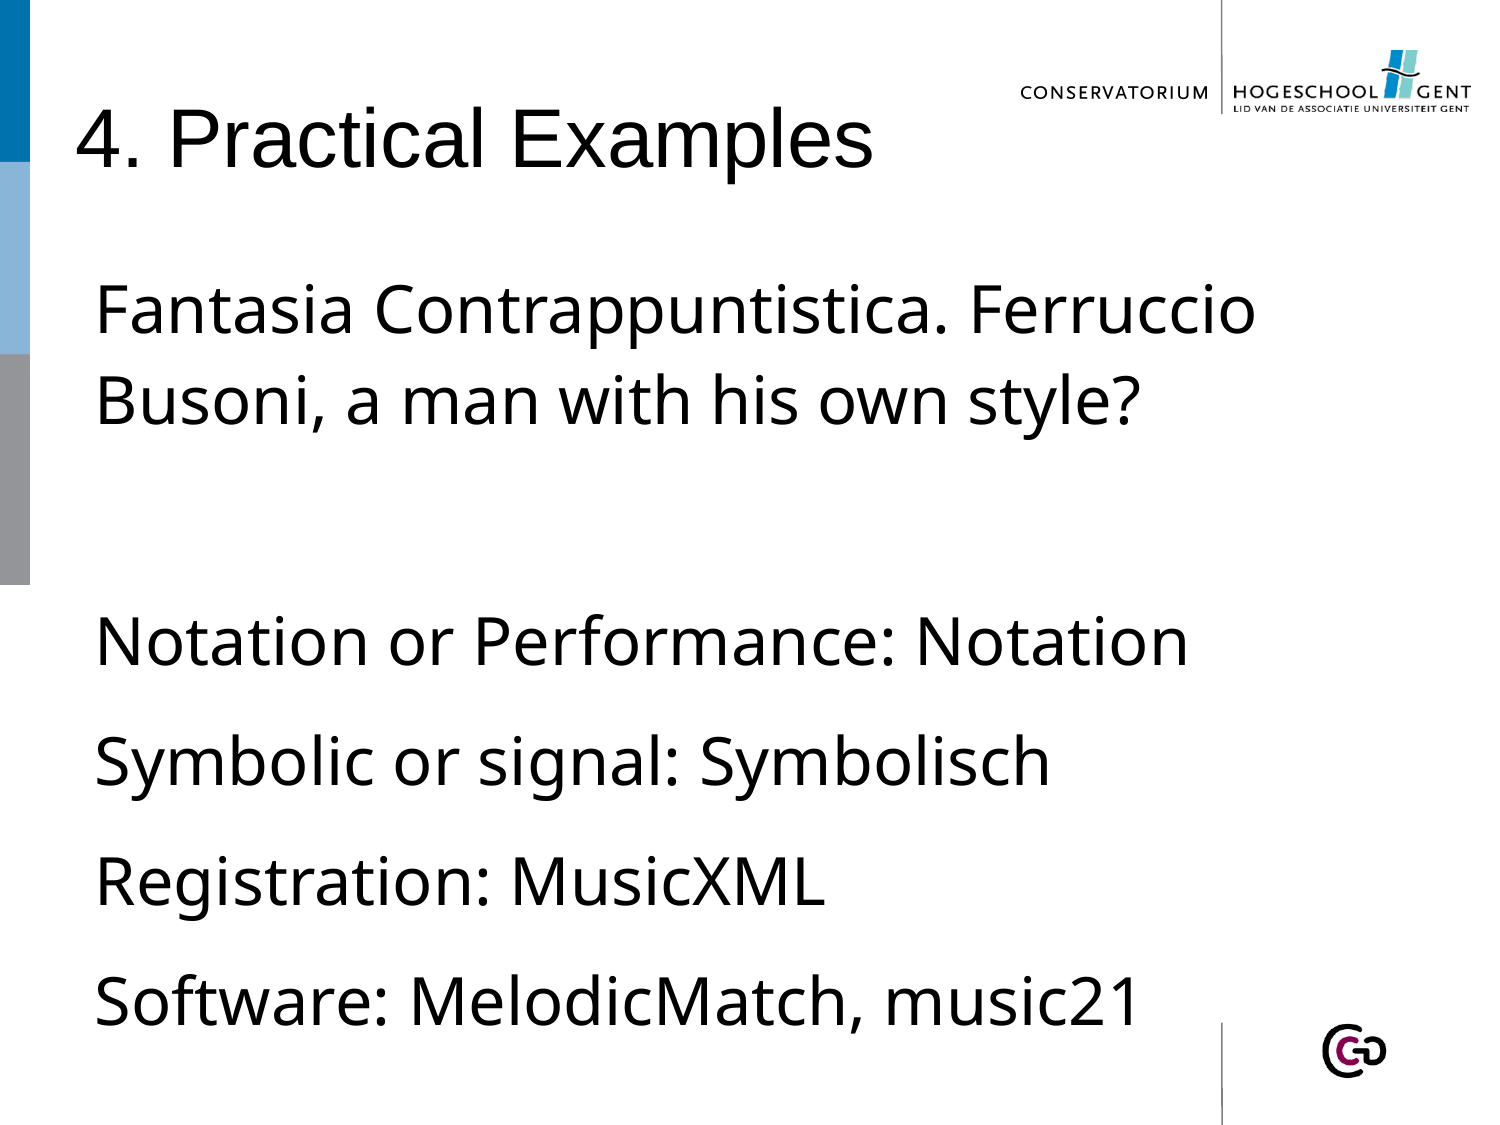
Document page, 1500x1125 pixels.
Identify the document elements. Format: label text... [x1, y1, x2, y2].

picture [0, 162, 30, 585]
list Fantasia Contrappuntistica. Ferruccio Busoni, a man with his own style? Notation or Performance: Notation Symbolic or signal: Symbolisch Registration: MusicXML Software: MelodicMatch, music21 [94, 262, 1445, 1125]
title 4. Practical Examples [75, 44, 1425, 233]
picture [1425, 50, 1471, 112]
